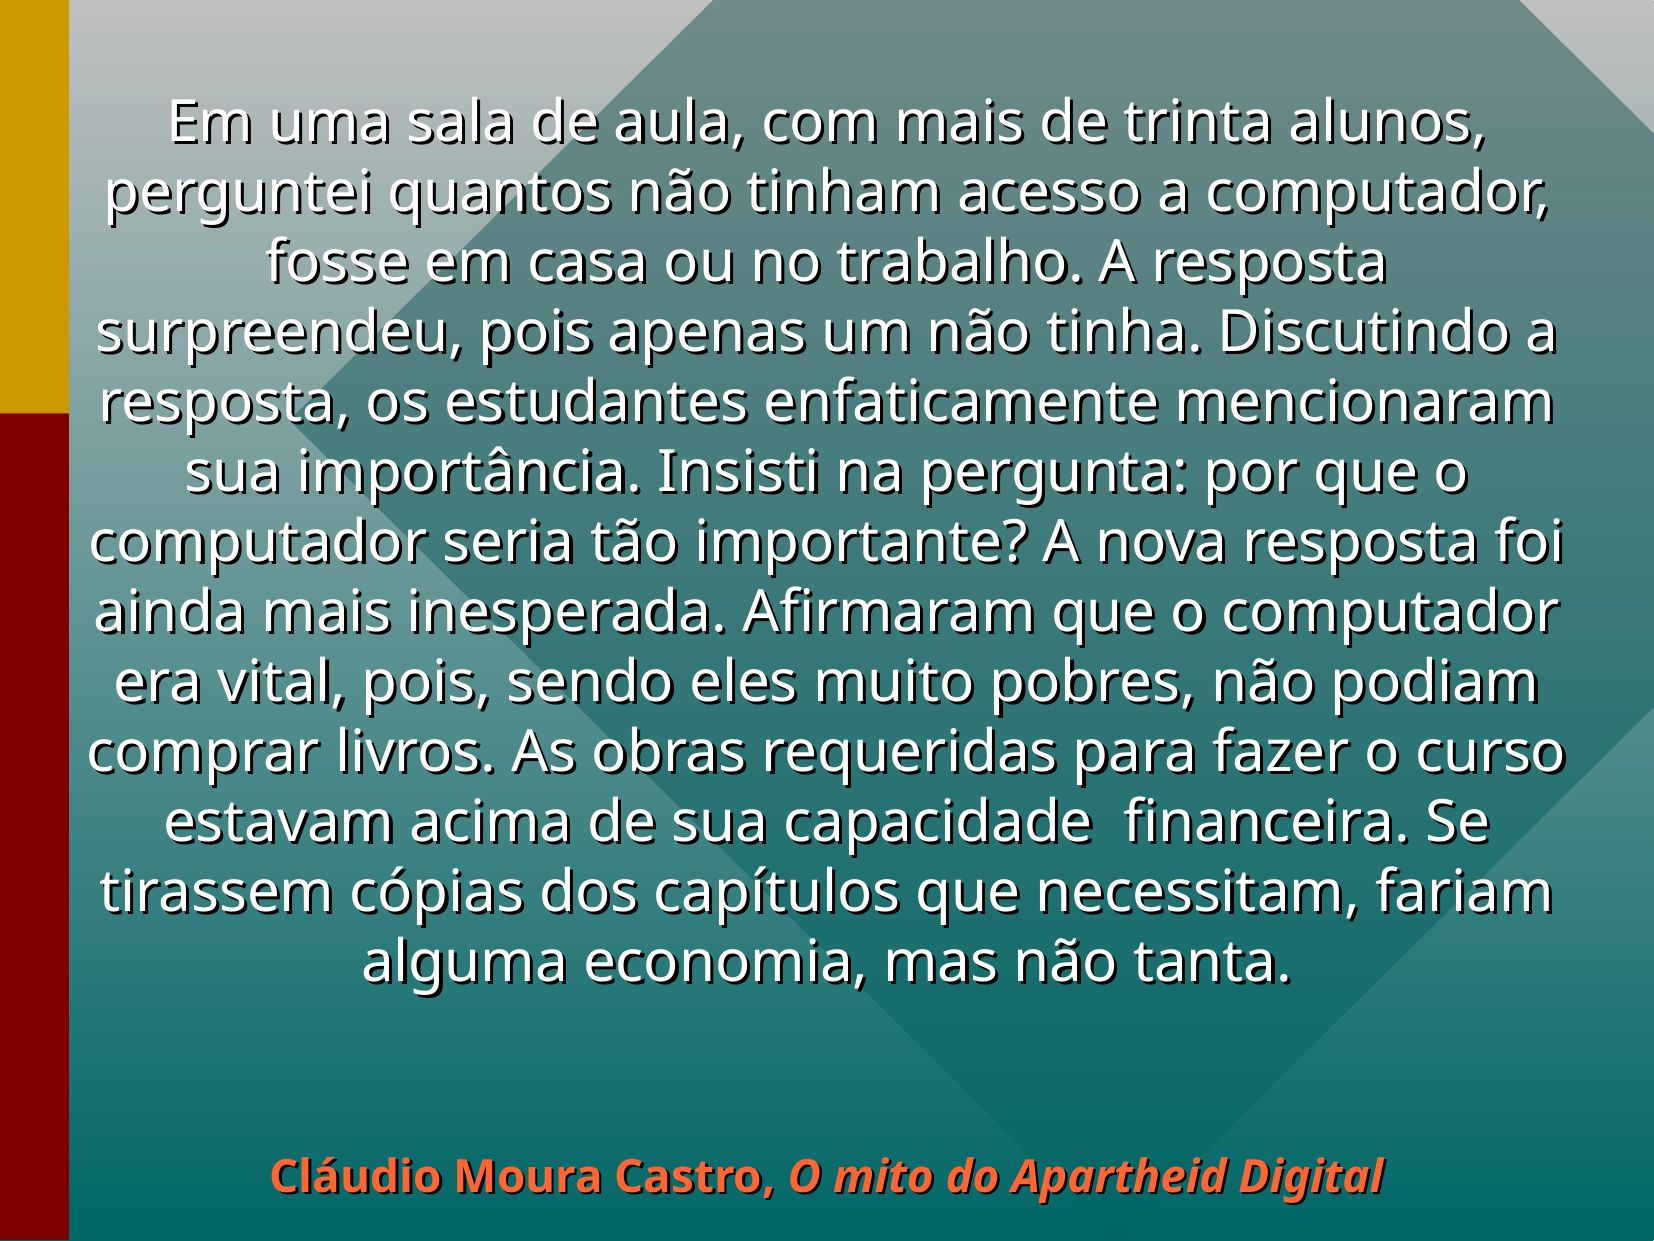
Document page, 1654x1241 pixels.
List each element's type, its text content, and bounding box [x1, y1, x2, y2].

subtitle Em uma sala de aula, com mais de trinta alunos, perguntei quantos não tinham acesso a computador, fosse em casa ou no trabalho. A resposta surpreendeu, pois apenas um não tinha. Discutindo a resposta, os estudantes enfaticamente mencionaram sua importância. Insisti na pergunta: por que o computador seria tão importante? A nova resposta foi ainda mais inesperada. Afirmaram que o computador era vital, pois, sendo eles muito pobres, não podiam comprar livros. As obras requeridas para fazer o curso estavam acima de sua capacidade financeira. Se tirassem cópias dos capítulos que necessitam, fariam alguma economia, mas não tanta. Cláudio Moura Castro, O mito do Apartheid Digital [82, 0, 1571, 1202]
